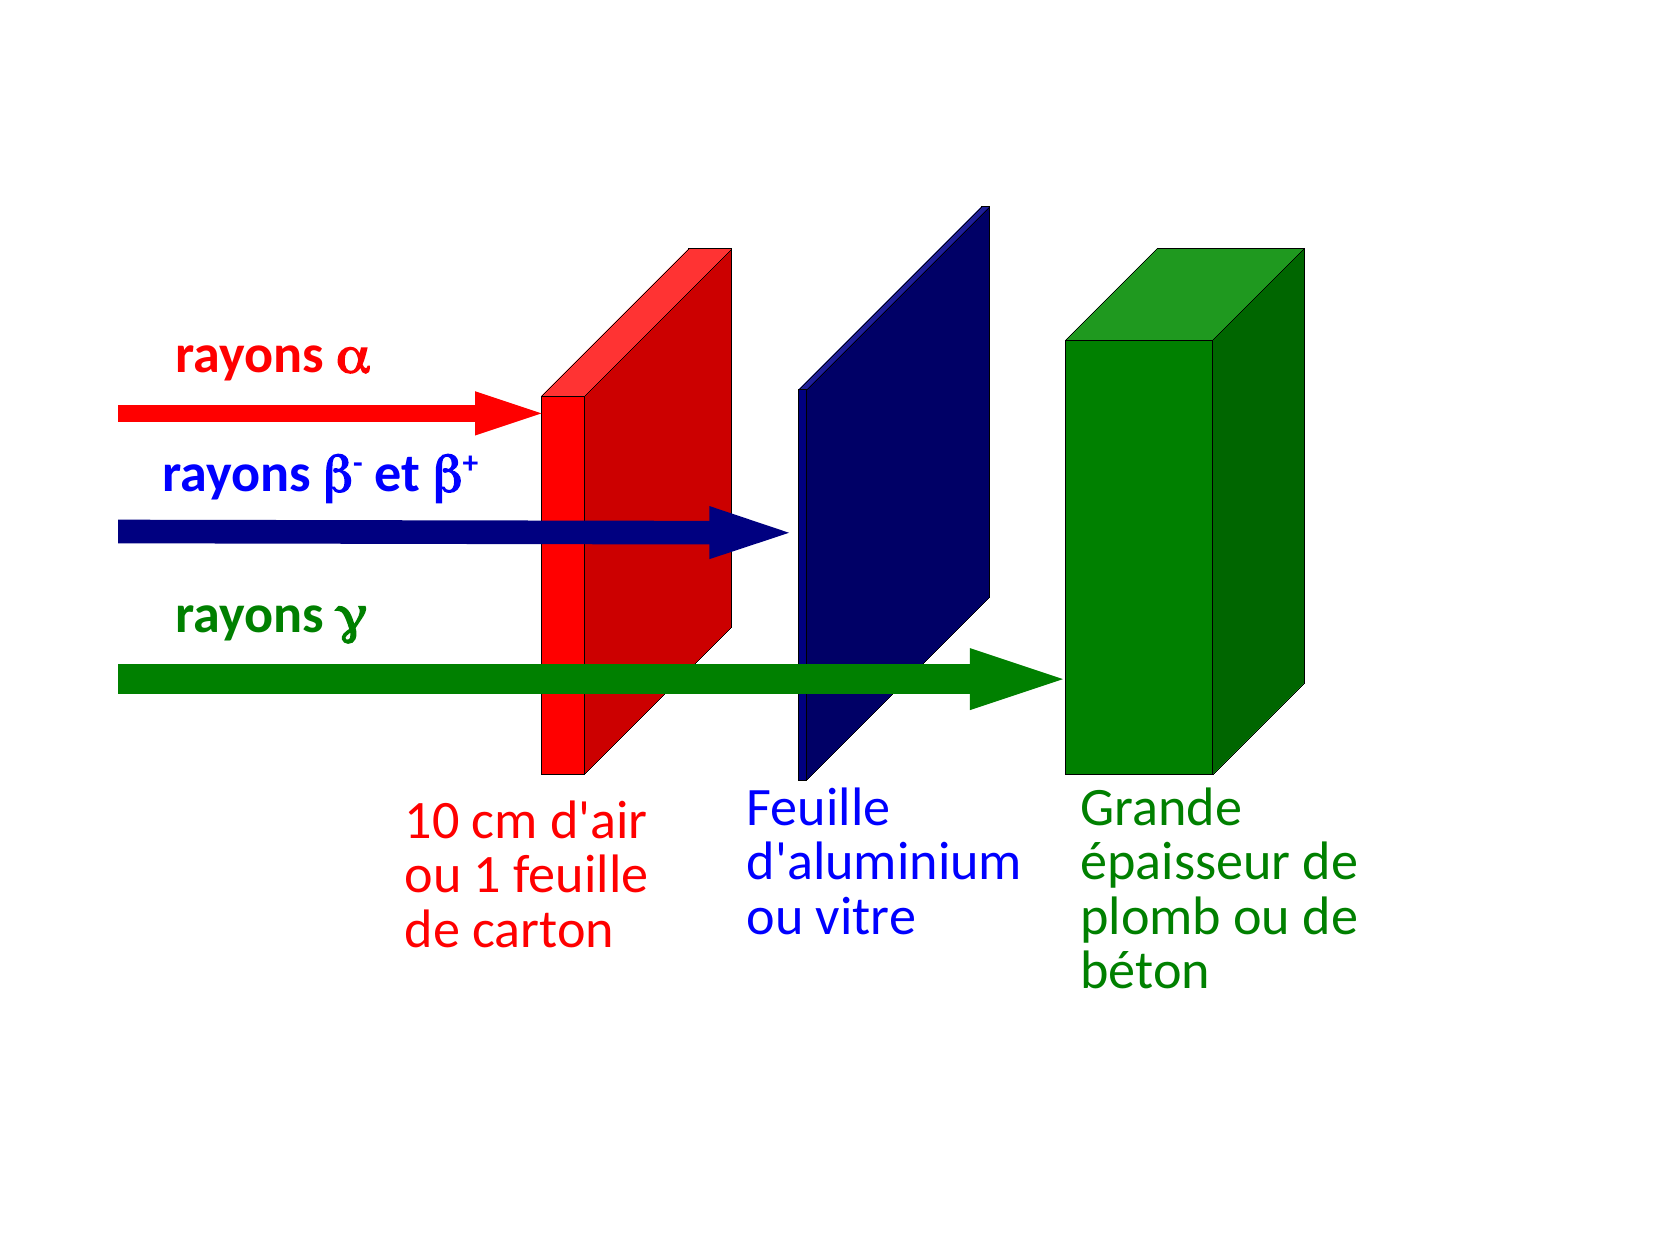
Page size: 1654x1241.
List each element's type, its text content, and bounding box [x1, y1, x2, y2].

text_box [798, 694, 893, 777]
text_box rayons b- et b+ [147, 442, 600, 536]
text_box rayons g [160, 583, 400, 677]
text_box 10 cm d'air ou 1 feuille de carton [389, 790, 676, 1004]
text_box [541, 248, 732, 520]
text_box Grande épaisseur de plomb ou de béton [1065, 777, 1447, 1058]
text_box Feuille d'aluminium ou vitre [731, 777, 1063, 992]
text_box [1065, 248, 1305, 775]
text_box [541, 694, 665, 775]
text_box rayons a [160, 324, 400, 405]
text_box [798, 206, 990, 664]
text_box [541, 545, 732, 664]
